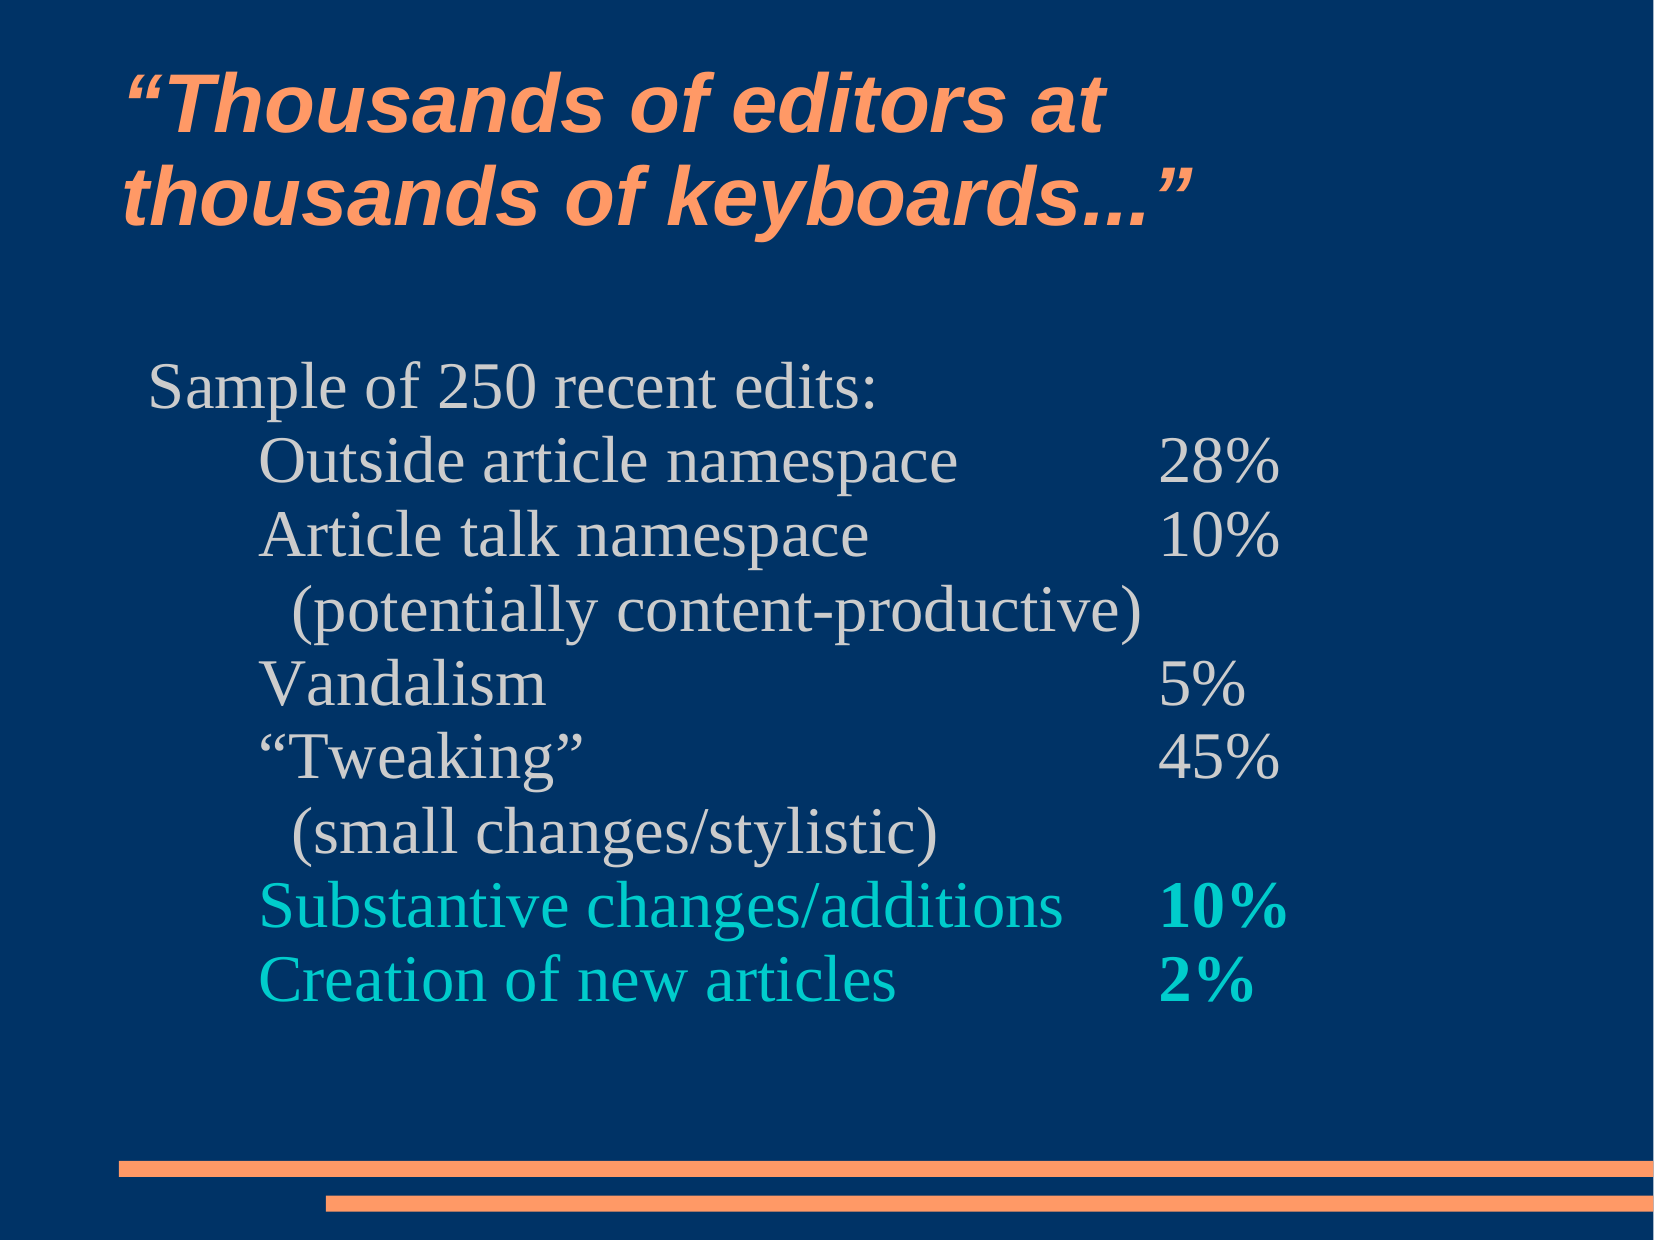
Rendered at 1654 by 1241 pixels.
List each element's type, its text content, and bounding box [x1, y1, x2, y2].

title “Thousands of editors at thousands of keyboards...” [121, 46, 1534, 254]
subtitle Sample of 250 recent edits: Outside article namespace 28% Article talk namespace 10% (potentially content-productive) Vandalism 5% “Tweaking” 45% (small changes/stylistic) Substantive changes/additions 10% Creation of new articles 2% [112, 277, 1552, 1088]
